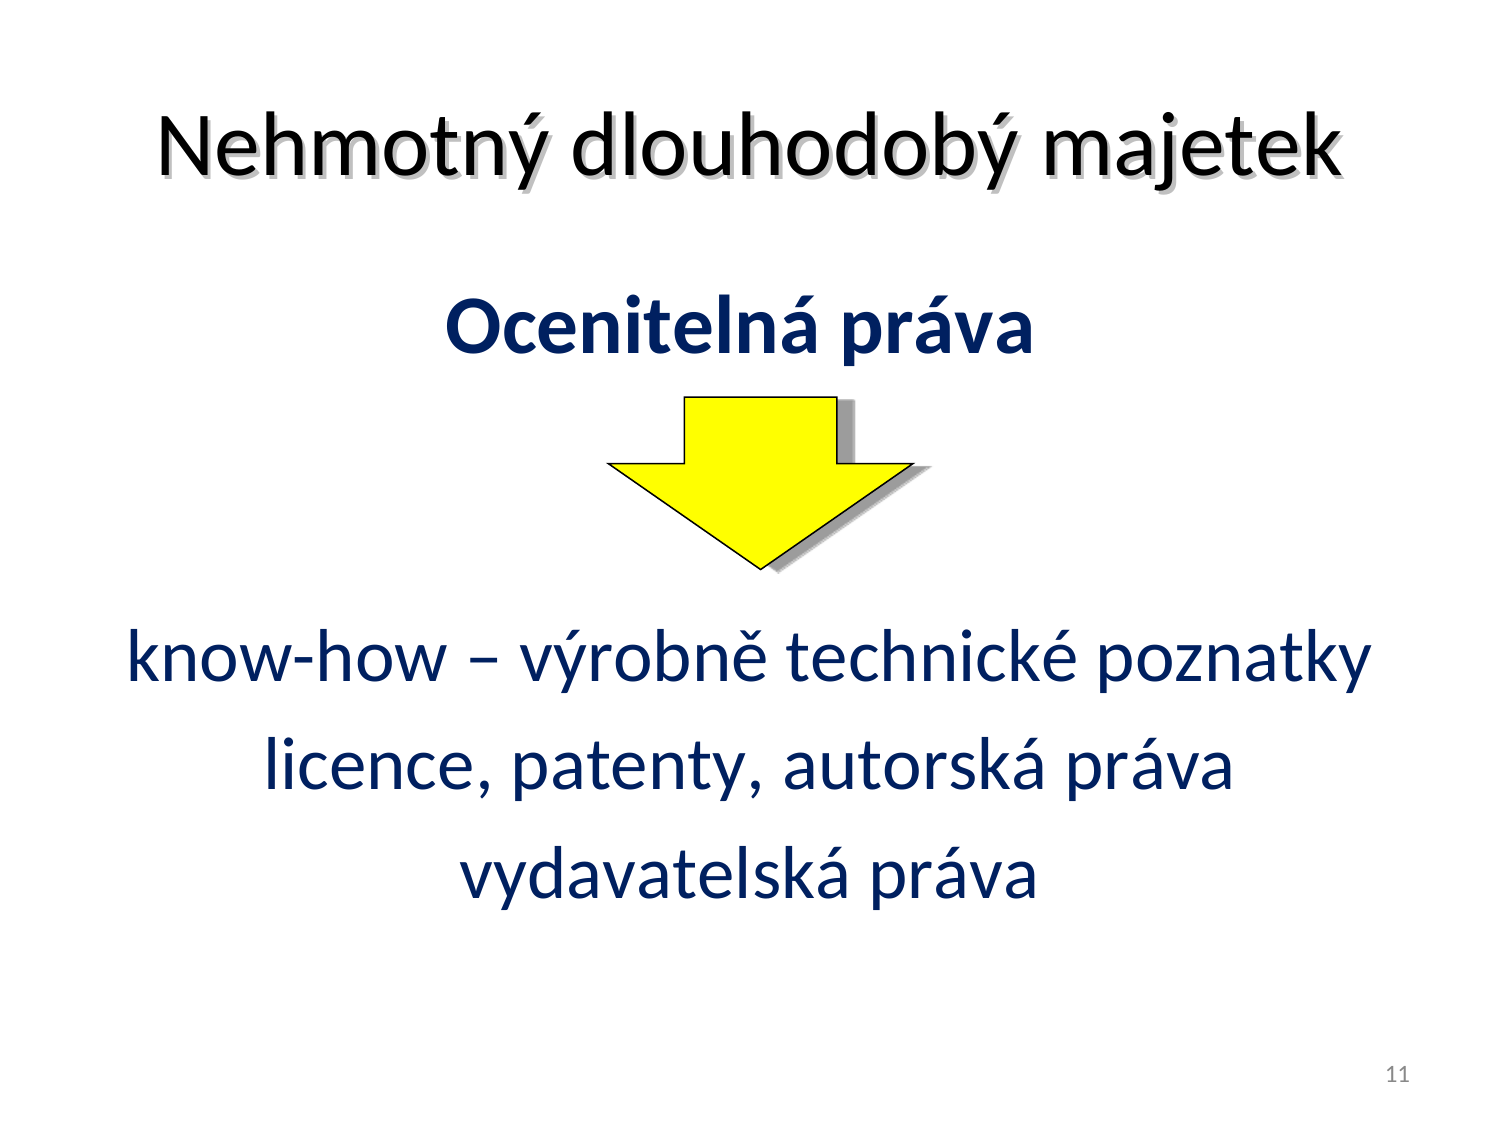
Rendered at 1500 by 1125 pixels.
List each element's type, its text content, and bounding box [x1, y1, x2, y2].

text_box [608, 397, 913, 570]
text_box <číslo> [1074, 1042, 1426, 1103]
title Nehmotný dlouhodobý majetek [75, 45, 1426, 233]
list Ocenitelná práva know-how – výrobně technické poznatky licence, patenty, autorská práva vydavatelská práva [75, 262, 1426, 1030]
